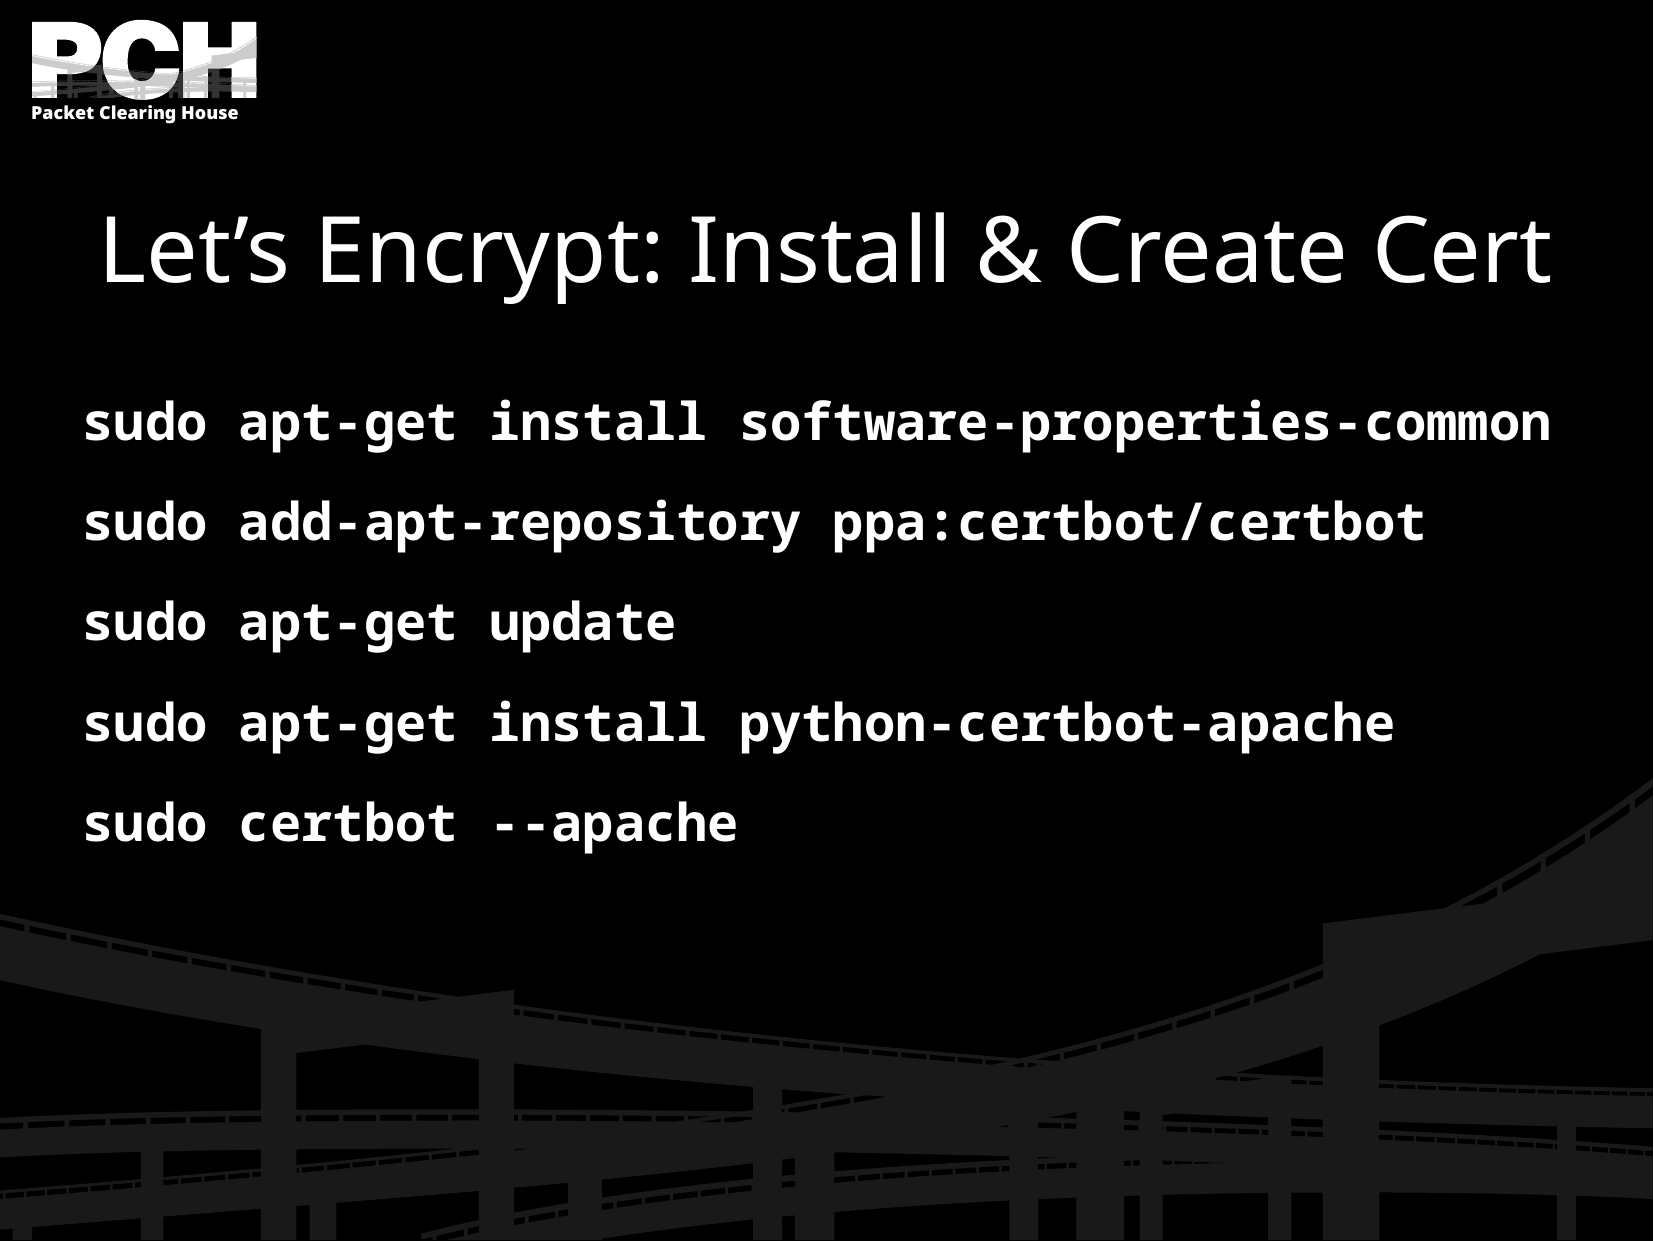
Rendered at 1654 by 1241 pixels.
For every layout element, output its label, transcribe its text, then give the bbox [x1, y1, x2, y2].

list sudo apt-get install software-properties-common sudo add-apt-repository ppa:certbot/certbot sudo apt-get update sudo apt-get install python-certbot-apache sudo certbot --apache [82, 384, 1636, 1105]
title Let’s Encrypt: Install & Create Cert [0, 143, 1653, 352]
